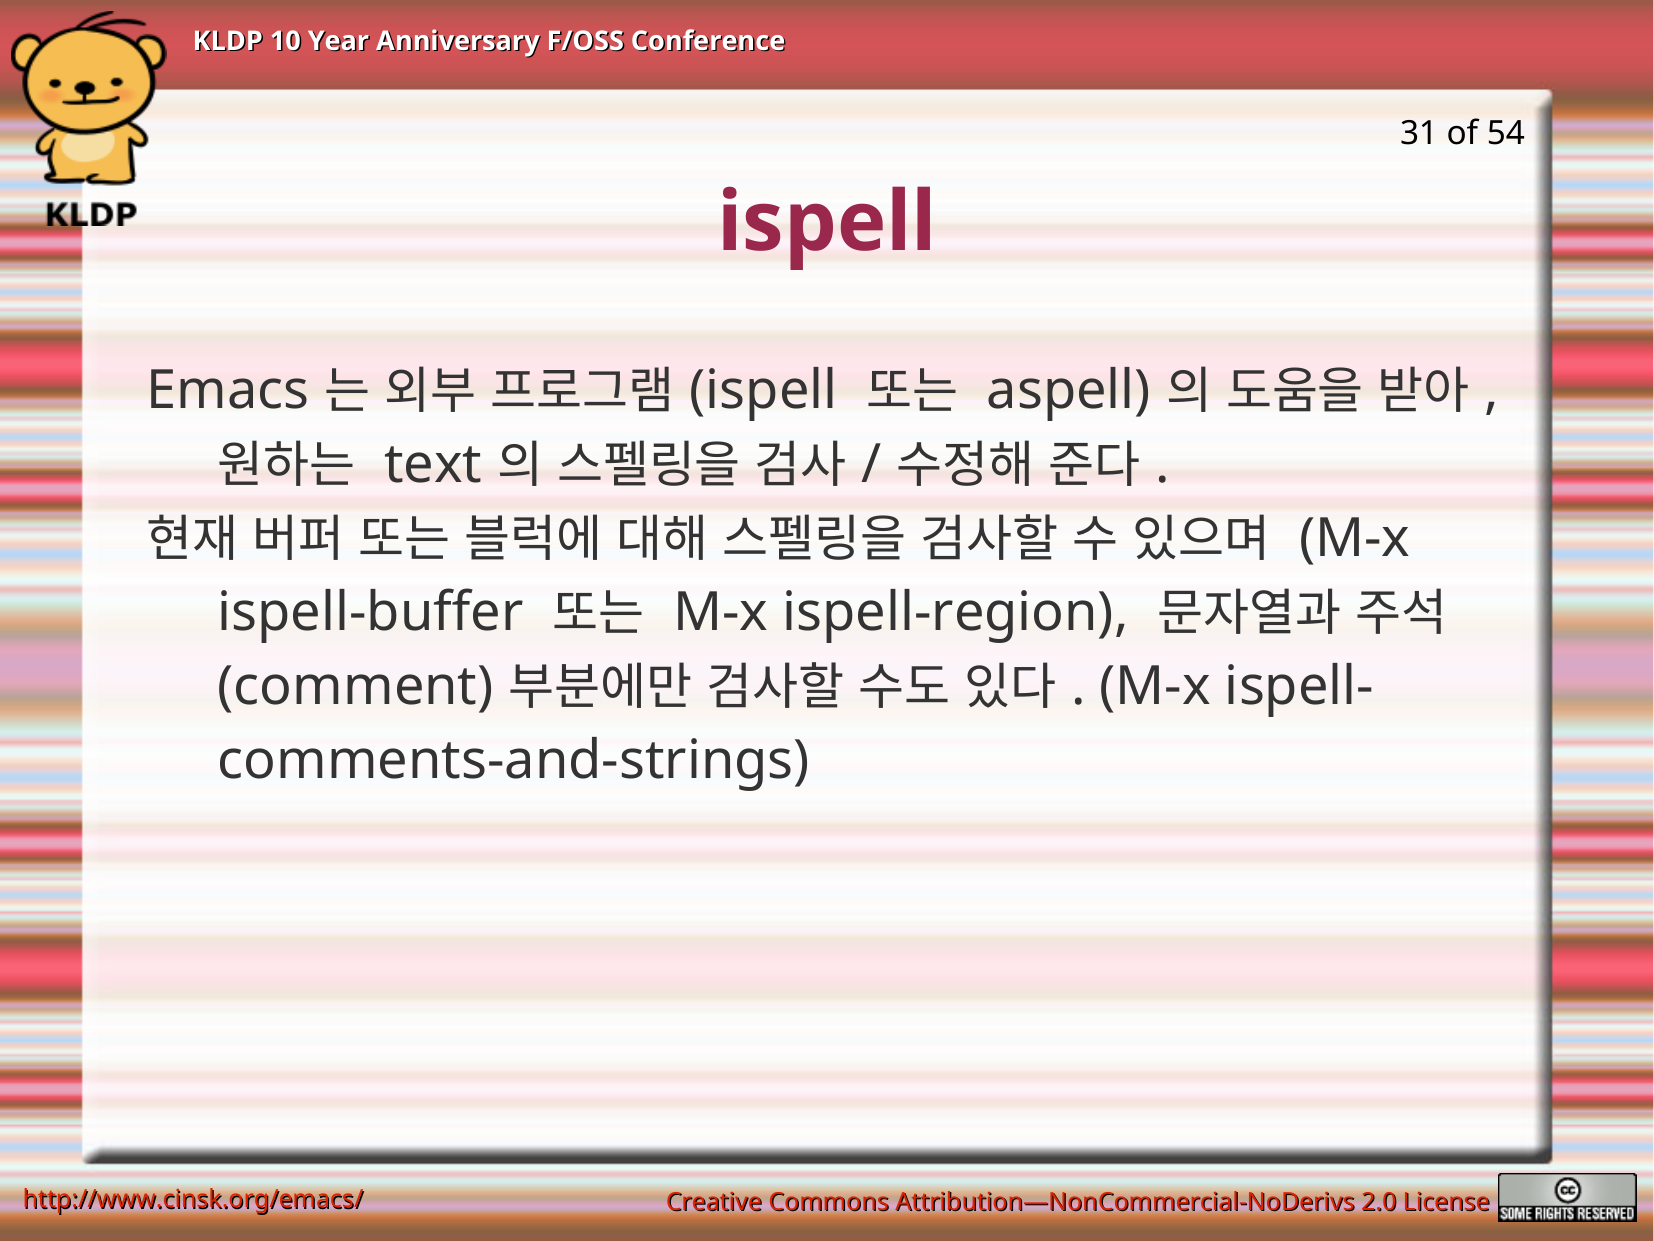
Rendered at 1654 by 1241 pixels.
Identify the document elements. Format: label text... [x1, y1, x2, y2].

picture [0, 0, 1654, 1241]
title ispell [121, 114, 1534, 322]
list Emacs는 외부 프로그램(ispell 또는 aspell)의 도움을 받아, 원하는 text의 스펠링을 검사/수정해 준다. 현재 버퍼 또는 블럭에 대해 스펠링을 검사할 수 있으며 (M-x ispell-buffer 또는 M-x ispell-region), 문자열과 주석(comment)부분에만 검사할 수도 있다. (M-x ispell-comments-and-strings) [134, 350, 1516, 1133]
